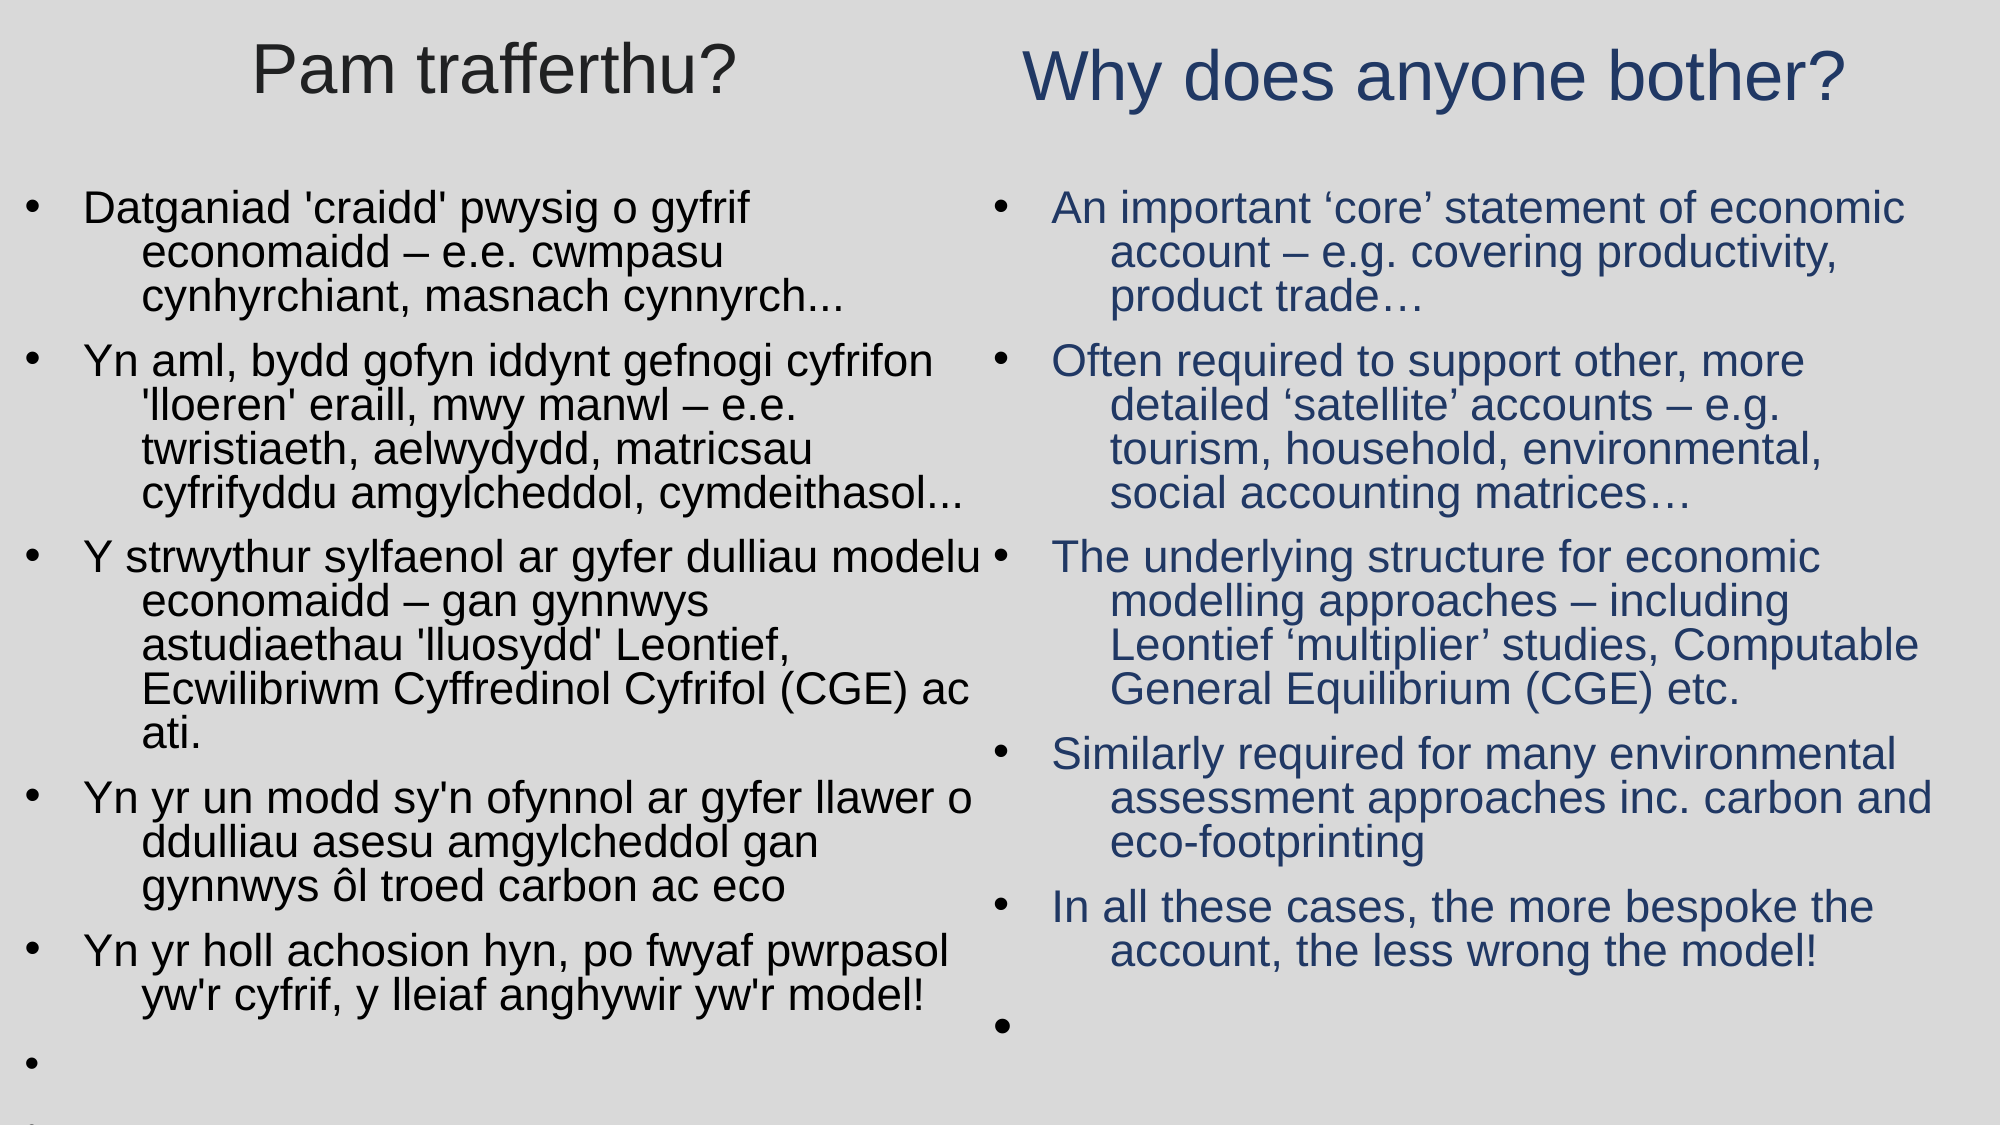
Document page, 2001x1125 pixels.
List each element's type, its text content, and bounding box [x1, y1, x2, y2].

text_box Pam trafferthu? [24, 10, 965, 131]
title Why does anyone bother? [964, 17, 1905, 138]
list An important ‘core’ statement of economic account – e.g. covering productivity, product trade… Often required to support other, more detailed ‘satellite’ accounts – e.g. tourism, household, environmental, social accounting matrices… The underlying structure for economic modelling approaches – including Leontief ‘multiplier’ studies, Computable General Equilibrium (CGE) etc. Similarly required for many environmental assessment approaches inc. carbon and eco-footprinting In all these cases, the more bespoke the account, the less wrong the model! [1001, 181, 1969, 1068]
text_box Datganiad 'craidd' pwysig o gyfrif economaidd – e.e. cwmpasu cynhyrchiant, masnach cynnyrch... Yn aml, bydd gofyn iddynt gefnogi cyfrifon 'lloeren' eraill, mwy manwl – e.e. twristiaeth, aelwydydd, matricsau cyfrifyddu amgylcheddol, cymdeithasol... Y strwythur sylfaenol ar gyfer dulliau modelu economaidd – gan gynnwys astudiaethau 'lluosydd' Leontief, Ecwilibriwm Cyffredinol Cyfrifol (CGE) ac ati. Yn yr un modd sy'n ofynnol ar gyfer llawer o ddulliau asesu amgylcheddol gan gynnwys ôl troed carbon ac eco Yn yr holl achosion hyn, po fwyaf pwrpasol yw'r cyfrif, y lleiaf anghywir yw'r model! [5, 181, 1001, 1125]
